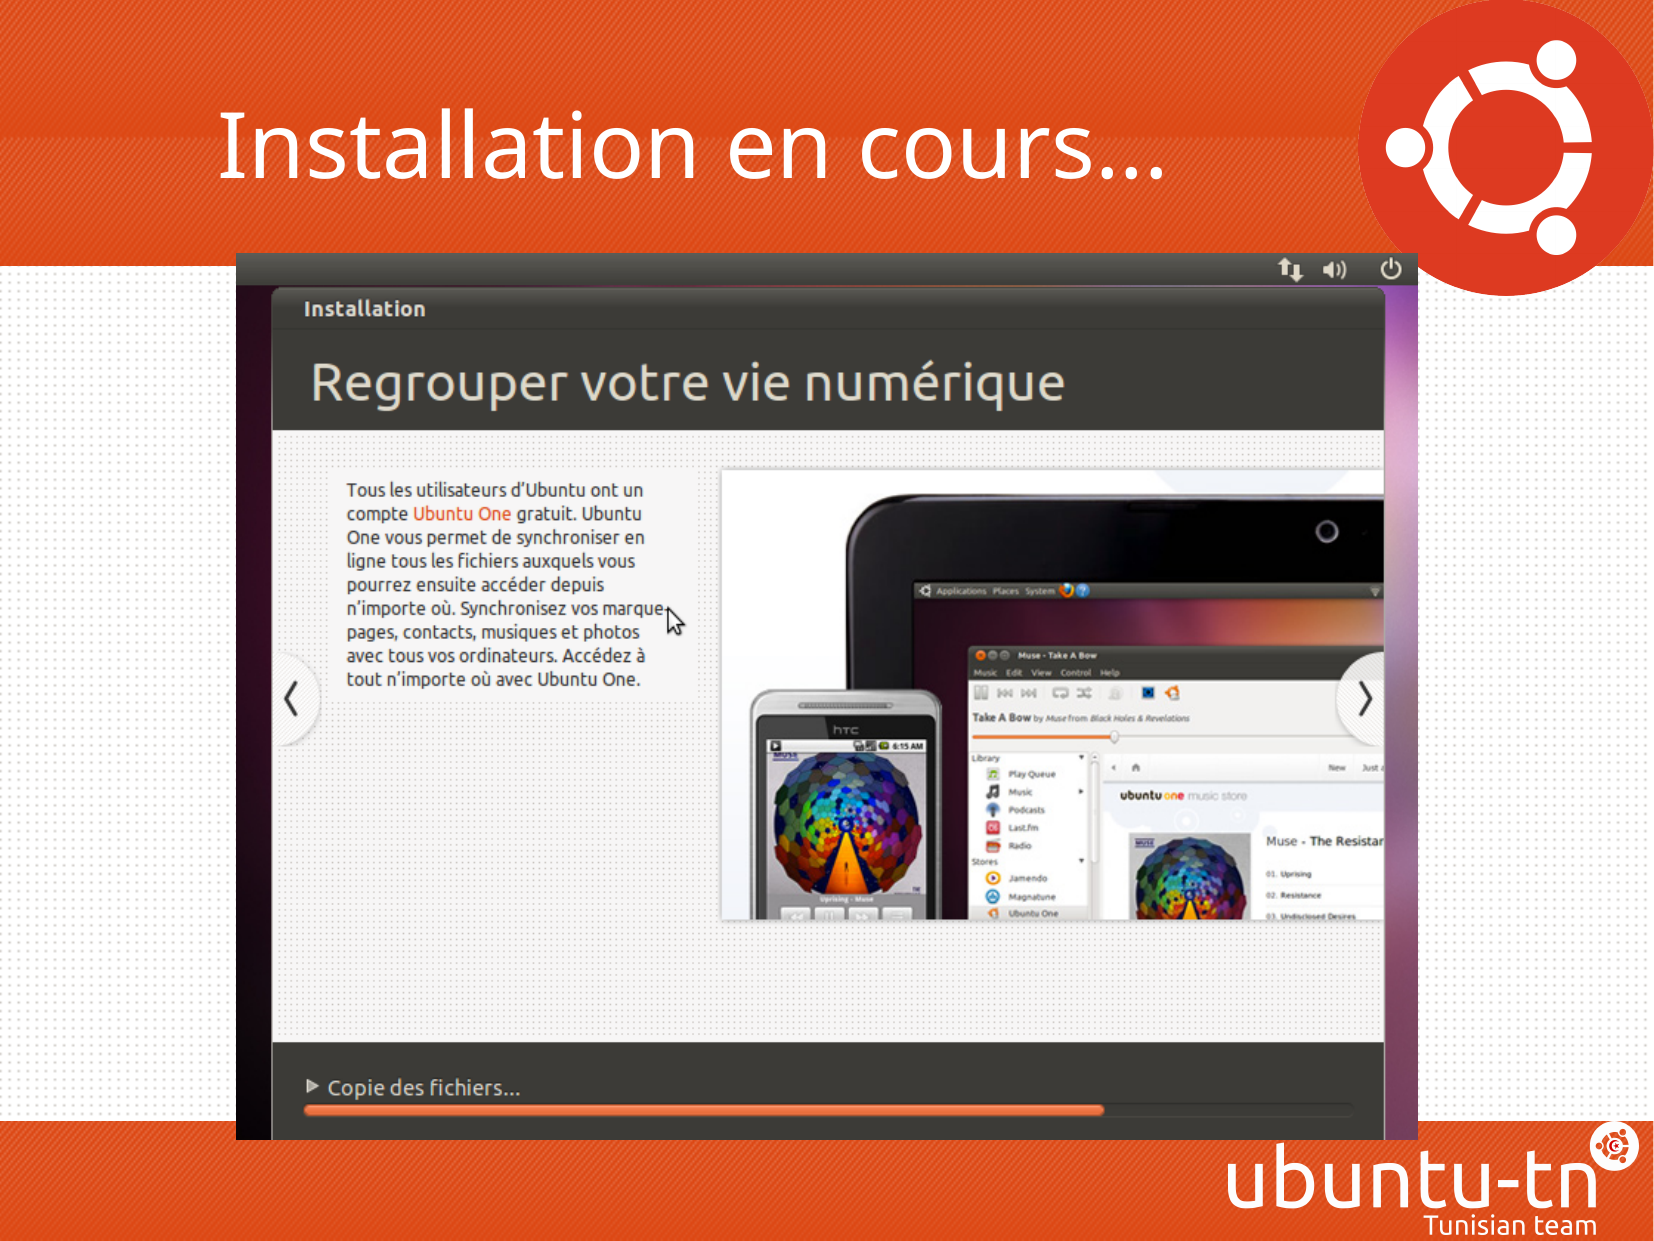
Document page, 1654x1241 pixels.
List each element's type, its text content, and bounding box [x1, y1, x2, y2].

picture [0, 0, 1654, 1241]
title Installation en cours... [29, 36, 1359, 250]
